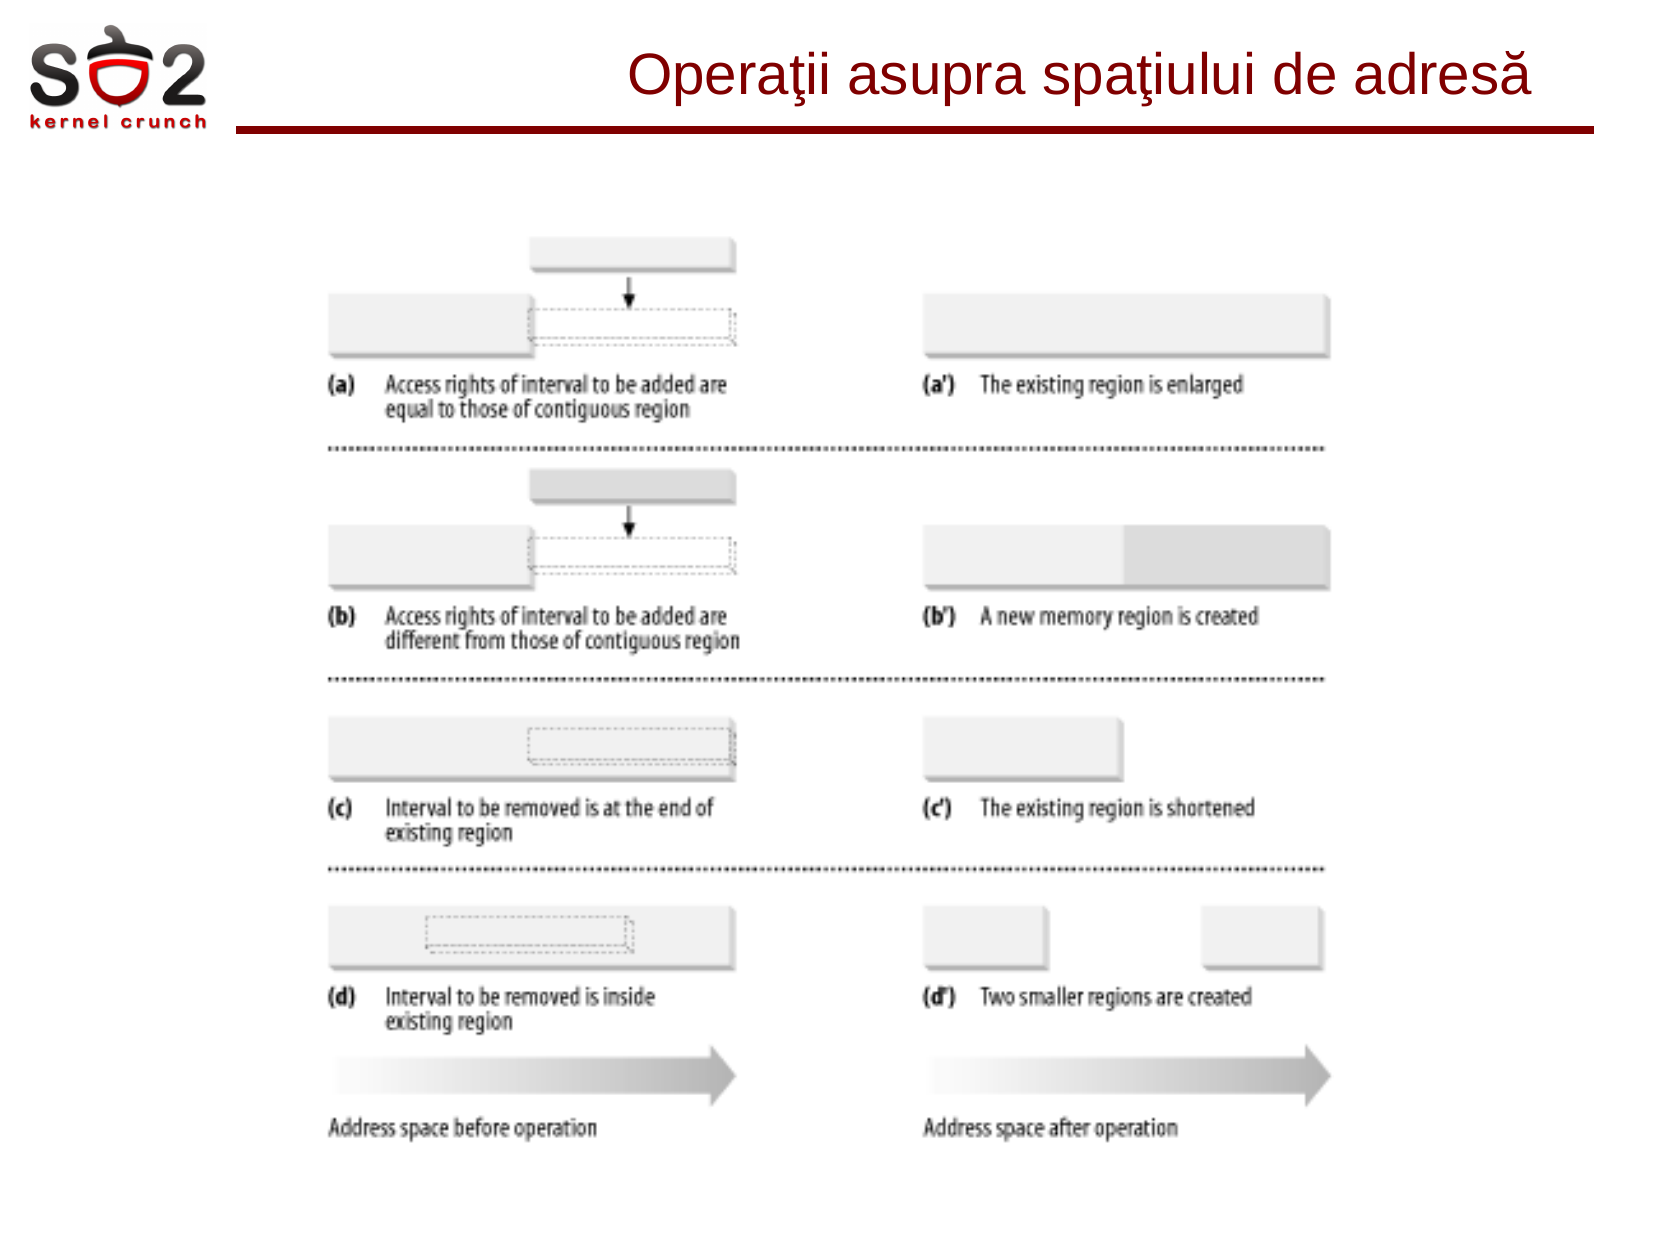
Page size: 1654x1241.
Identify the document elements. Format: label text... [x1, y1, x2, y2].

picture [324, 235, 1334, 1145]
picture [29, 23, 121, 130]
title Operaţii asupra spaţiului de adresă [121, 0, 1534, 148]
